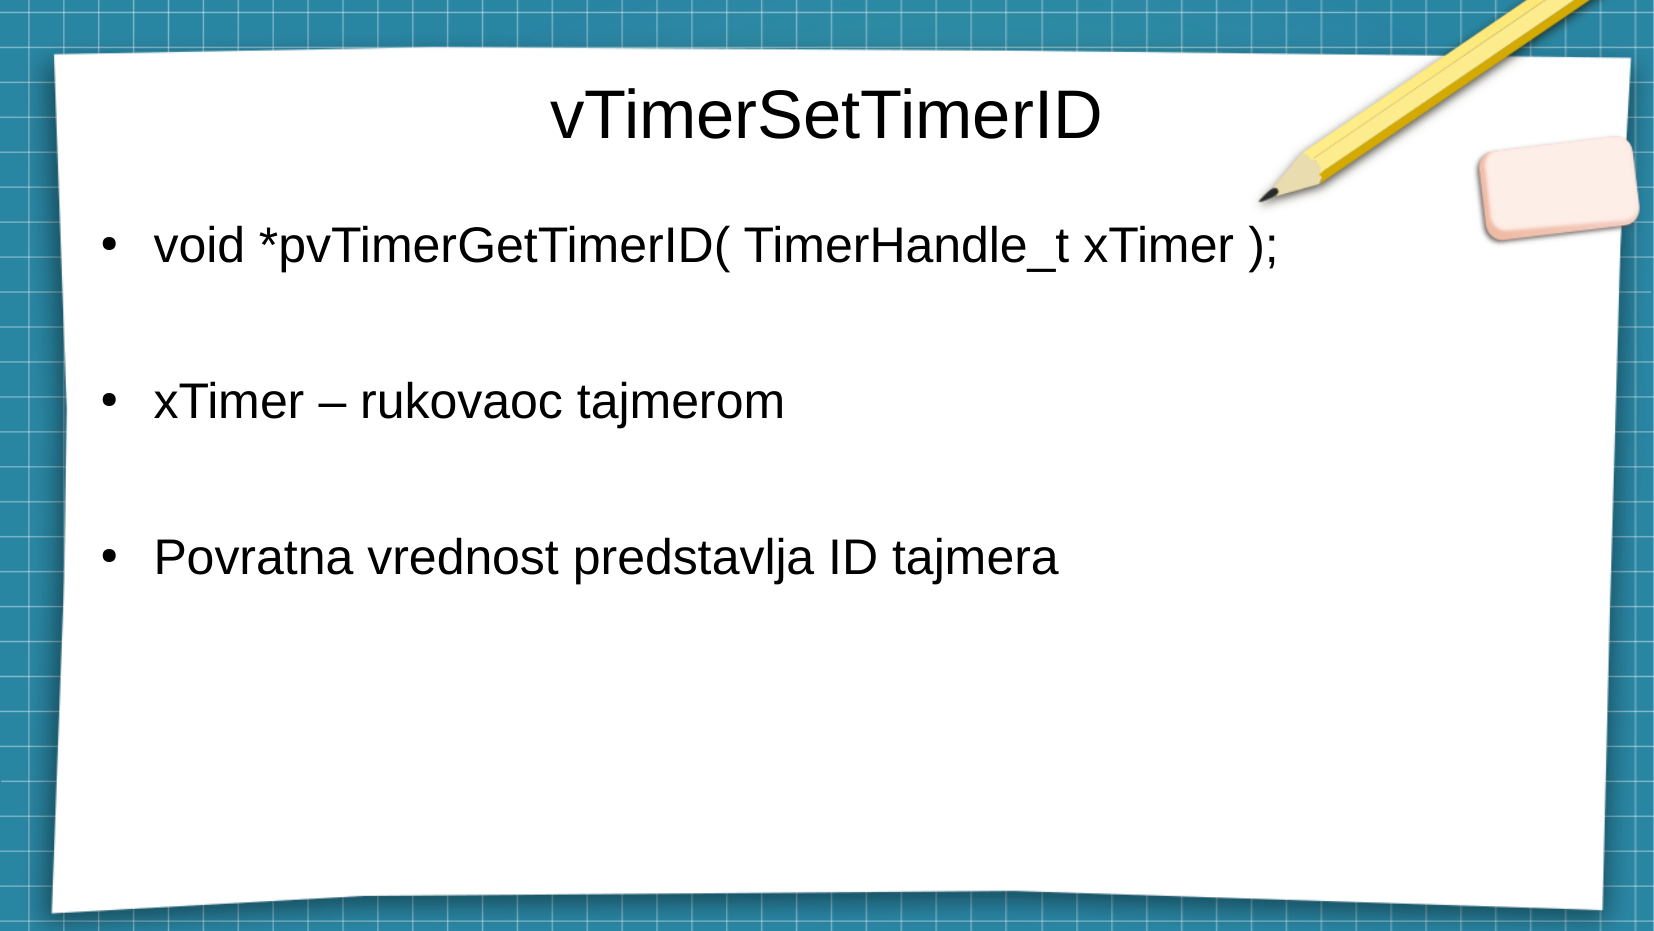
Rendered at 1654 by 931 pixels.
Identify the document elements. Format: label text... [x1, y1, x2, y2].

picture [0, 0, 1654, 931]
title vTimerSetTimerID [82, 37, 1571, 193]
list void *pvTimerGetTimerID( TimerHandle_t xTimer ); xTimer – rukovaoc tajmerom Povratna vrednost predstavlja ID tajmera [82, 217, 1571, 758]
